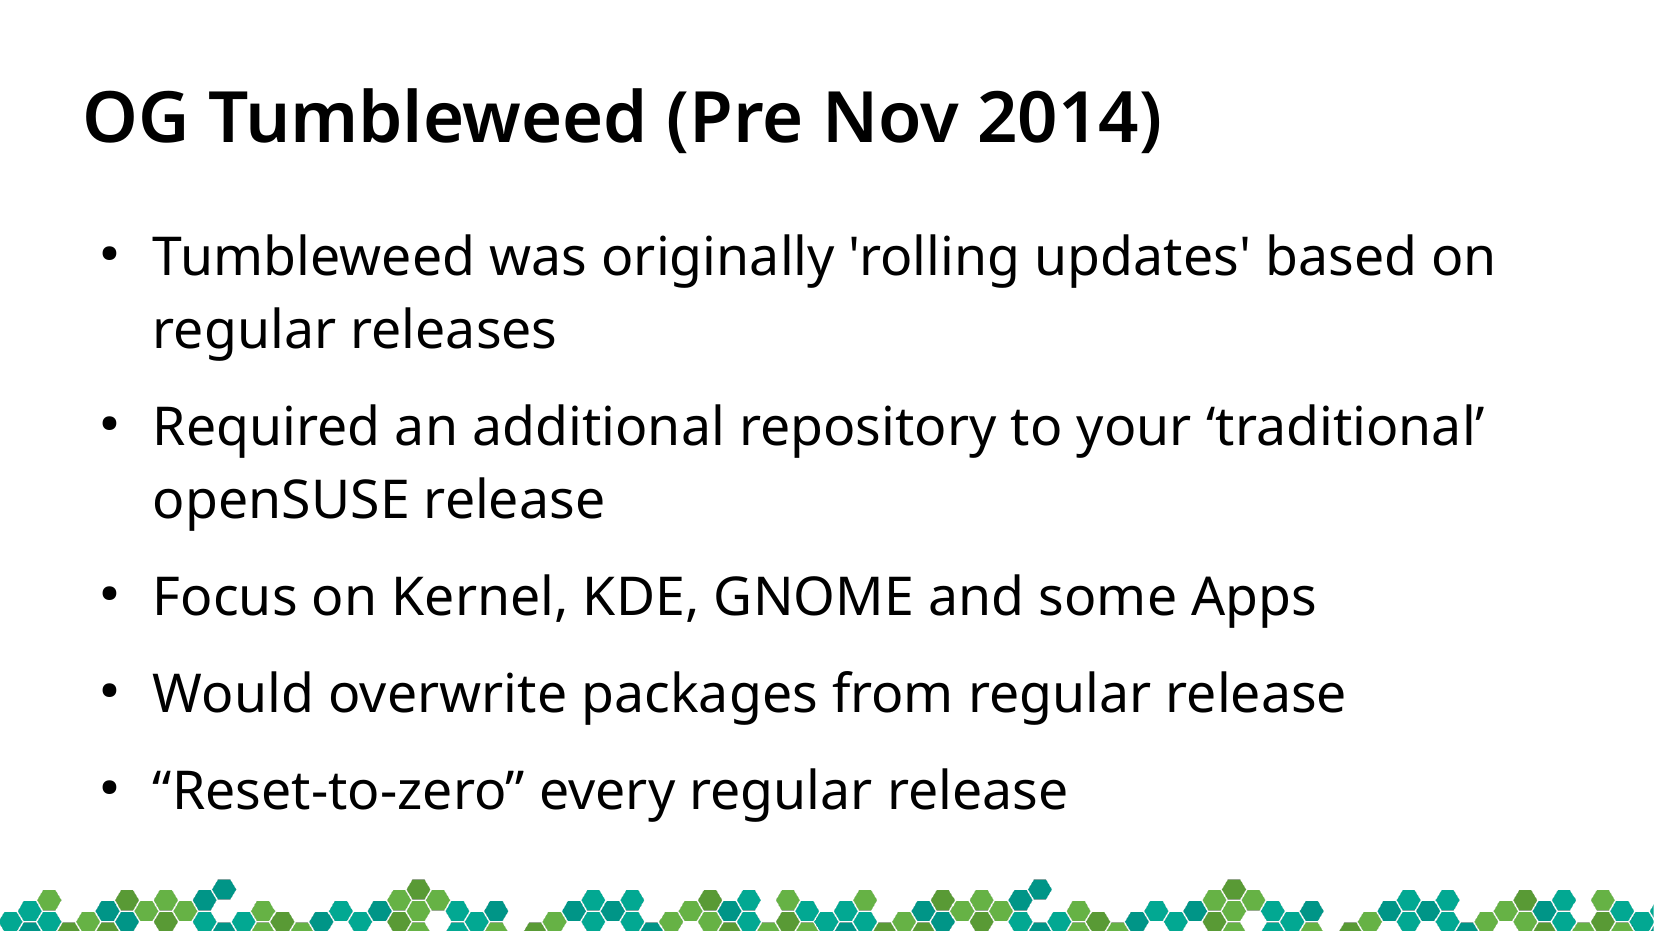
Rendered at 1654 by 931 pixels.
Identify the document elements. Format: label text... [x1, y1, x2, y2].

picture [0, 871, 1654, 931]
title OG Tumbleweed (Pre Nov 2014) [82, 37, 1571, 193]
list Tumbleweed was originally 'rolling updates' based on regular releases Required an additional repository to your ‘traditional’ openSUSE release Focus on Kernel, KDE, GNOME and some Apps Would overwrite packages from regular release “Reset-to-zero” every regular release [82, 217, 1571, 832]
